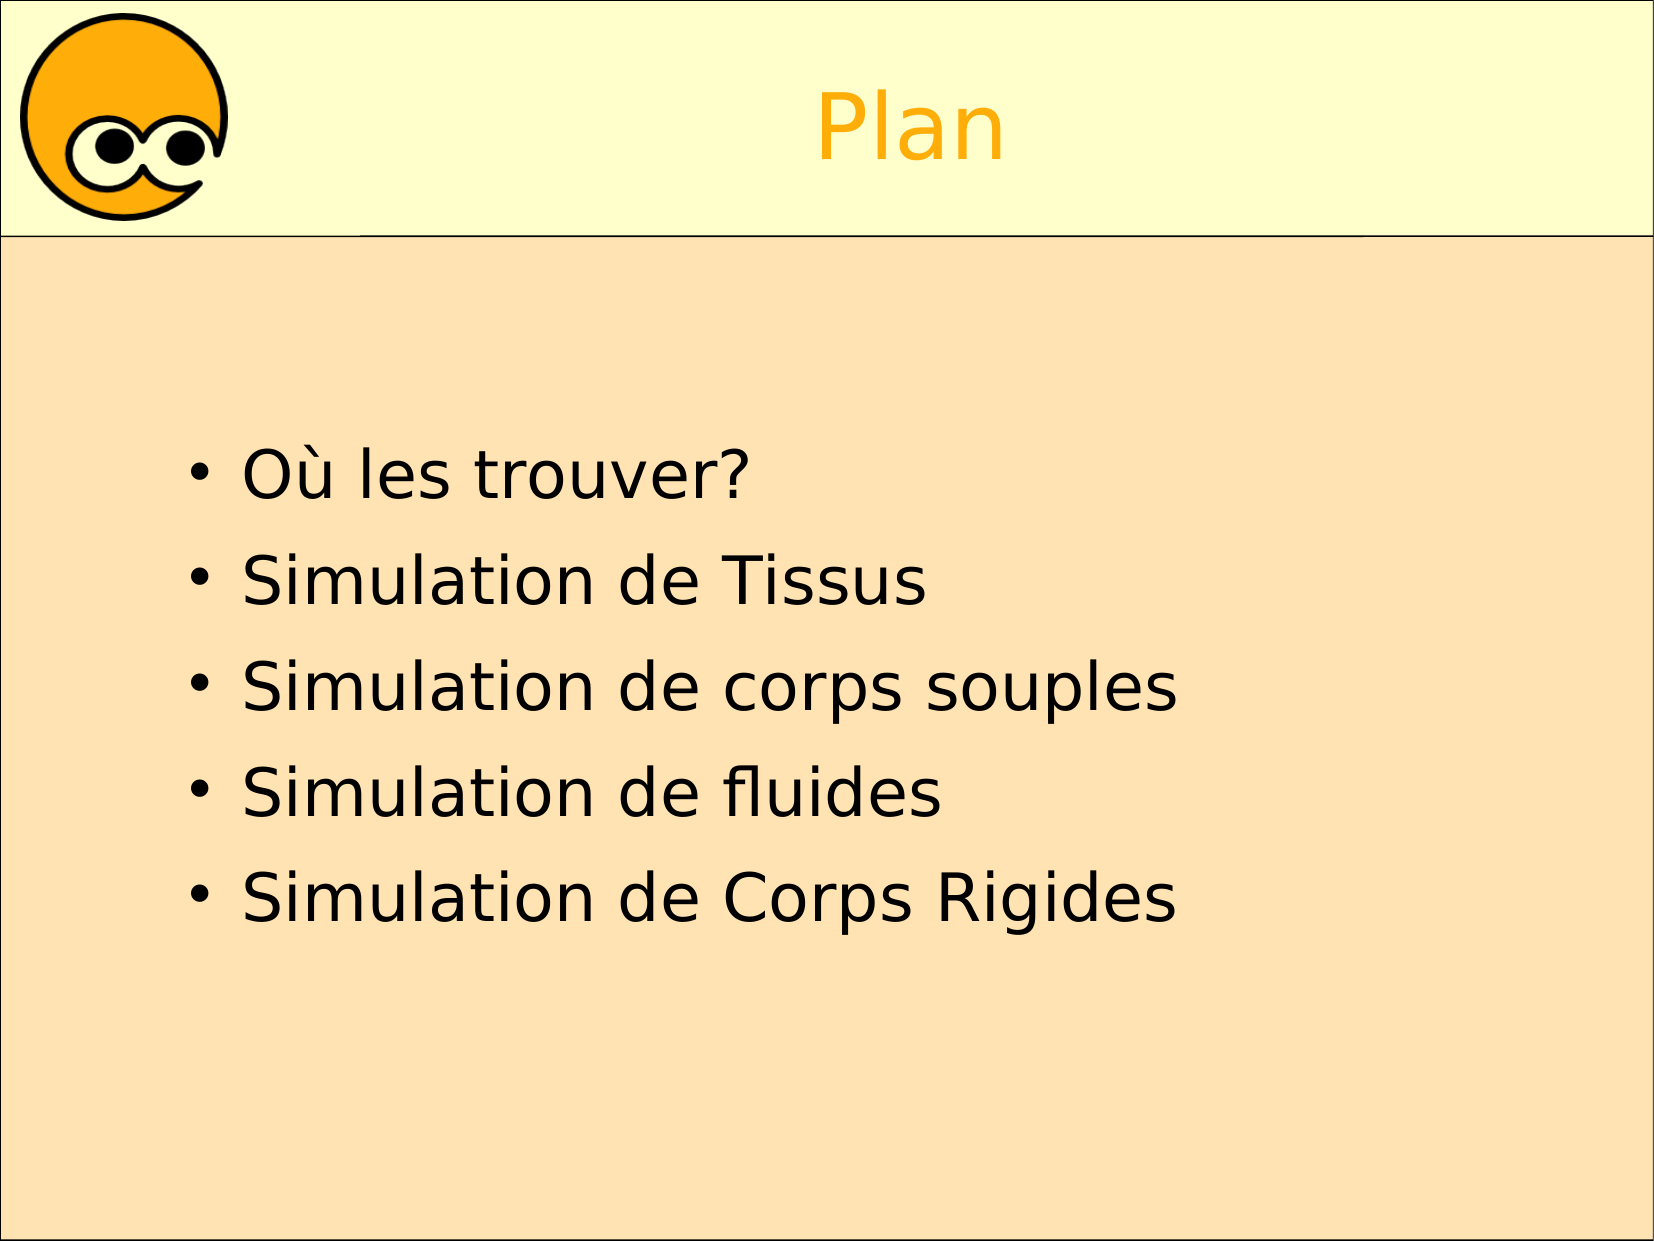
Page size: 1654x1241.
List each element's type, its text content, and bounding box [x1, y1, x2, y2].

picture [20, 13, 228, 221]
list Où les trouver? Simulation de Tissus Simulation de corps souples Simulation de fluides Simulation de Corps Rigides [171, 437, 1506, 975]
title Plan [252, 49, 1571, 207]
